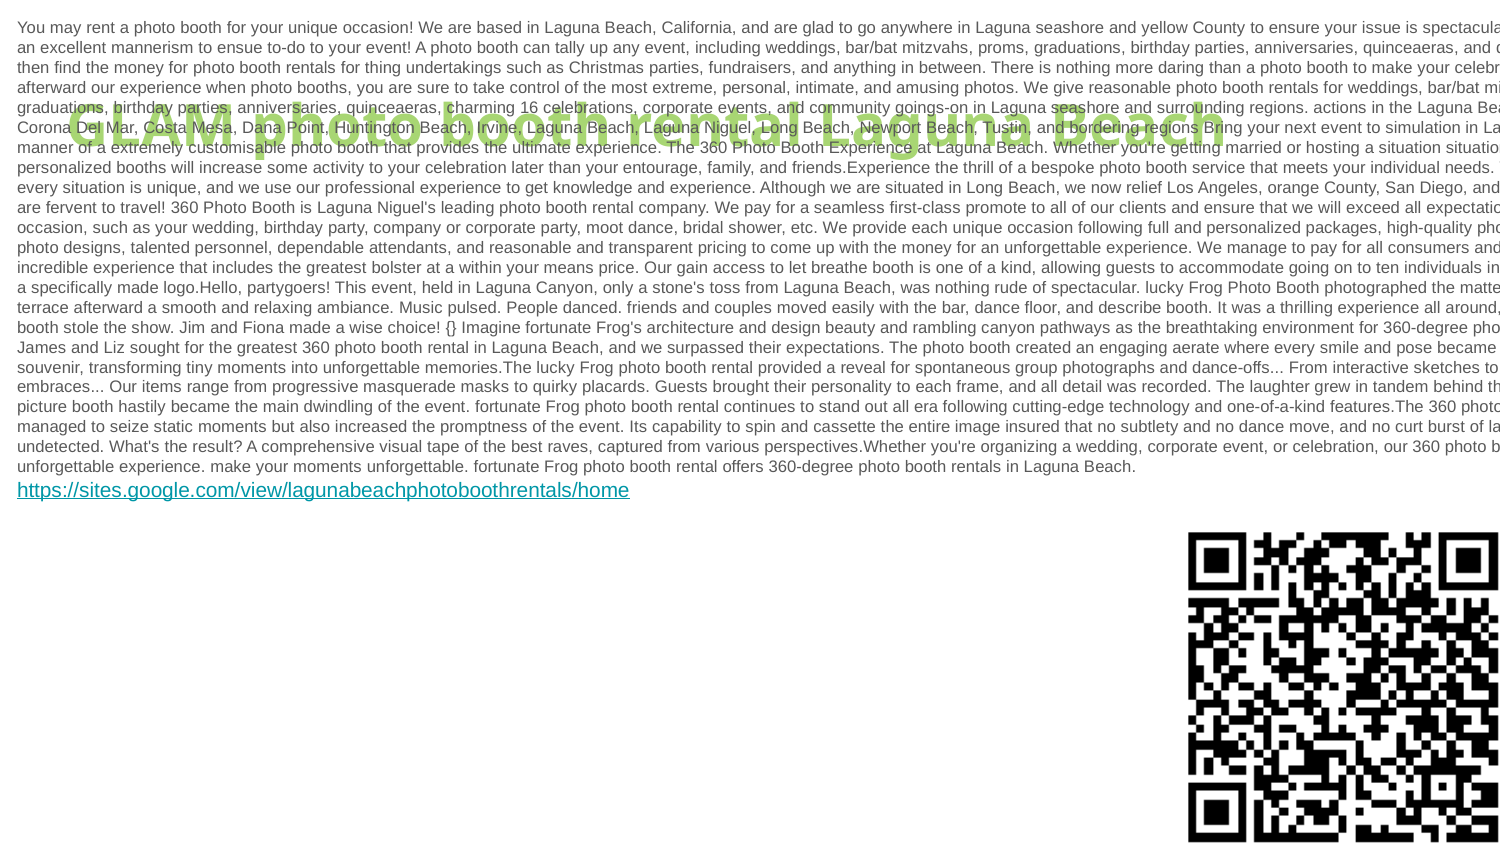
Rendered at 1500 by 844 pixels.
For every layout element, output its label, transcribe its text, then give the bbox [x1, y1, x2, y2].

picture [1187, 531, 1500, 844]
text_box You may rent a photo booth for your unique occasion! We are based in Laguna Beach, California, and are glad to go anywhere in Laguna seashore and yellow County to ensure your issue is spectacular. A photo booth is an excellent mannerism to ensue to-do to your event! A photo booth can tally up any event, including weddings, bar/bat mitzvahs, proms, graduations, birthday parties, anniversaries, quinceaeras, and delightful 16. We then find the money for photo booth rentals for thing undertakings such as Christmas parties, fundraisers, and anything in between. There is nothing more daring than a photo booth to make your celebration unique! afterward our experience when photo booths, you are sure to take control of the most extreme, personal, intimate, and amusing photos. We give reasonable photo booth rentals for weddings, bar/bat mitzvahs, proms, graduations, birthday parties, anniversaries, quinceaeras, charming 16 celebrations, corporate events, and community goings-on in Laguna seashore and surrounding regions. actions in the Laguna Beach, Anaheim, Corona Del Mar, Costa Mesa, Dana Point, Huntington Beach, Irvine, Laguna Beach, Laguna Niguel, Long Beach, Newport Beach, Tustin, and bordering regions Bring your next event to simulation in Laguna beach in the manner of a extremely customisable photo booth that provides the ultimate experience. The 360 Photo Booth Experience at Laguna Beach. Whether you're getting married or hosting a situation situation or party, our personalized booths will increase some activity to your celebration later than your entourage, family, and friends.Experience the thrill of a bespoke photo booth service that meets your individual needs. We believe that every situation is unique, and we use our professional experience to get knowledge and experience. Although we are situated in Long Beach, we now relief Los Angeles, orange County, San Diego, and Phoenix, and we are fervent to travel! 360 Photo Booth is Laguna Niguel's leading photo booth rental company. We pay for a seamless first-class promote to all of our clients and ensure that we will exceed all expectations for any special occasion, such as your wedding, birthday party, company or corporate party, moot dance, bridal shower, etc. We provide each unique occasion following full and personalized packages, high-quality photo booths, bespoke photo designs, talented personnel, dependable attendants, and reasonable and transparent pricing to come up with the money for an unforgettable experience. We manage to pay for all consumers and clients similar to an incredible experience that includes the greatest bolster at a within your means price. Our gain access to let breathe booth is one of a kind, allowing guests to accommodate going on to ten individuals in a photo considering a specifically made logo.Hello, partygoers! This event, held in Laguna Canyon, only a stone's toss from Laguna Beach, was nothing rude of spectacular. lucky Frog Photo Booth photographed the matter upon a rooftop terrace afterward a smooth and relaxing ambiance. Music pulsed. People danced. friends and couples moved easily with the bar, dance floor, and describe booth. It was a thrilling experience all around, but the 360 photo booth stole the show. Jim and Fiona made a wise choice! {} Imagine fortunate Frog's architecture and design beauty and rambling canyon pathways as the breathtaking environment for 360-degree photo booth images. James and Liz sought for the greatest 360 photo booth rental in Laguna Beach, and we surpassed their expectations. The photo booth created an engaging aerate where every smile and pose became a treasured souvenir, transforming tiny moments into unforgettable memories.The lucky Frog photo booth rental provided a reveal for spontaneous group photographs and dance-offs... From interactive sketches to enthusiastic embraces... Our items range from progressive masquerade masks to quirky placards. Guests brought their personality to each frame, and all detail was recorded. The laughter grew in tandem behind the prints. The 360 picture booth hastily became the main dwindling of the event. fortunate Frog photo booth rental continues to stand out all era following cutting-edge technology and one-of-a-kind features.The 360 photo booth not forlorn managed to seize static moments but also increased the promptness of the event. Its capability to spin and cassette the entire image insured that no subtlety and no dance move, and no curt burst of laughter went undetected. What's the result? A comprehensive visual tape of the best raves, captured from various perspectives.Whether you're organizing a wedding, corporate event, or celebration, our 360 photo booth will allow an unforgettable experience. make your moments unforgettable. fortunate Frog photo booth rental offers 360-degree photo booth rentals in Laguna Beach. https://sites.google.com/view/lagunabeachphotoboothrentals/home [2, 2, 1500, 844]
